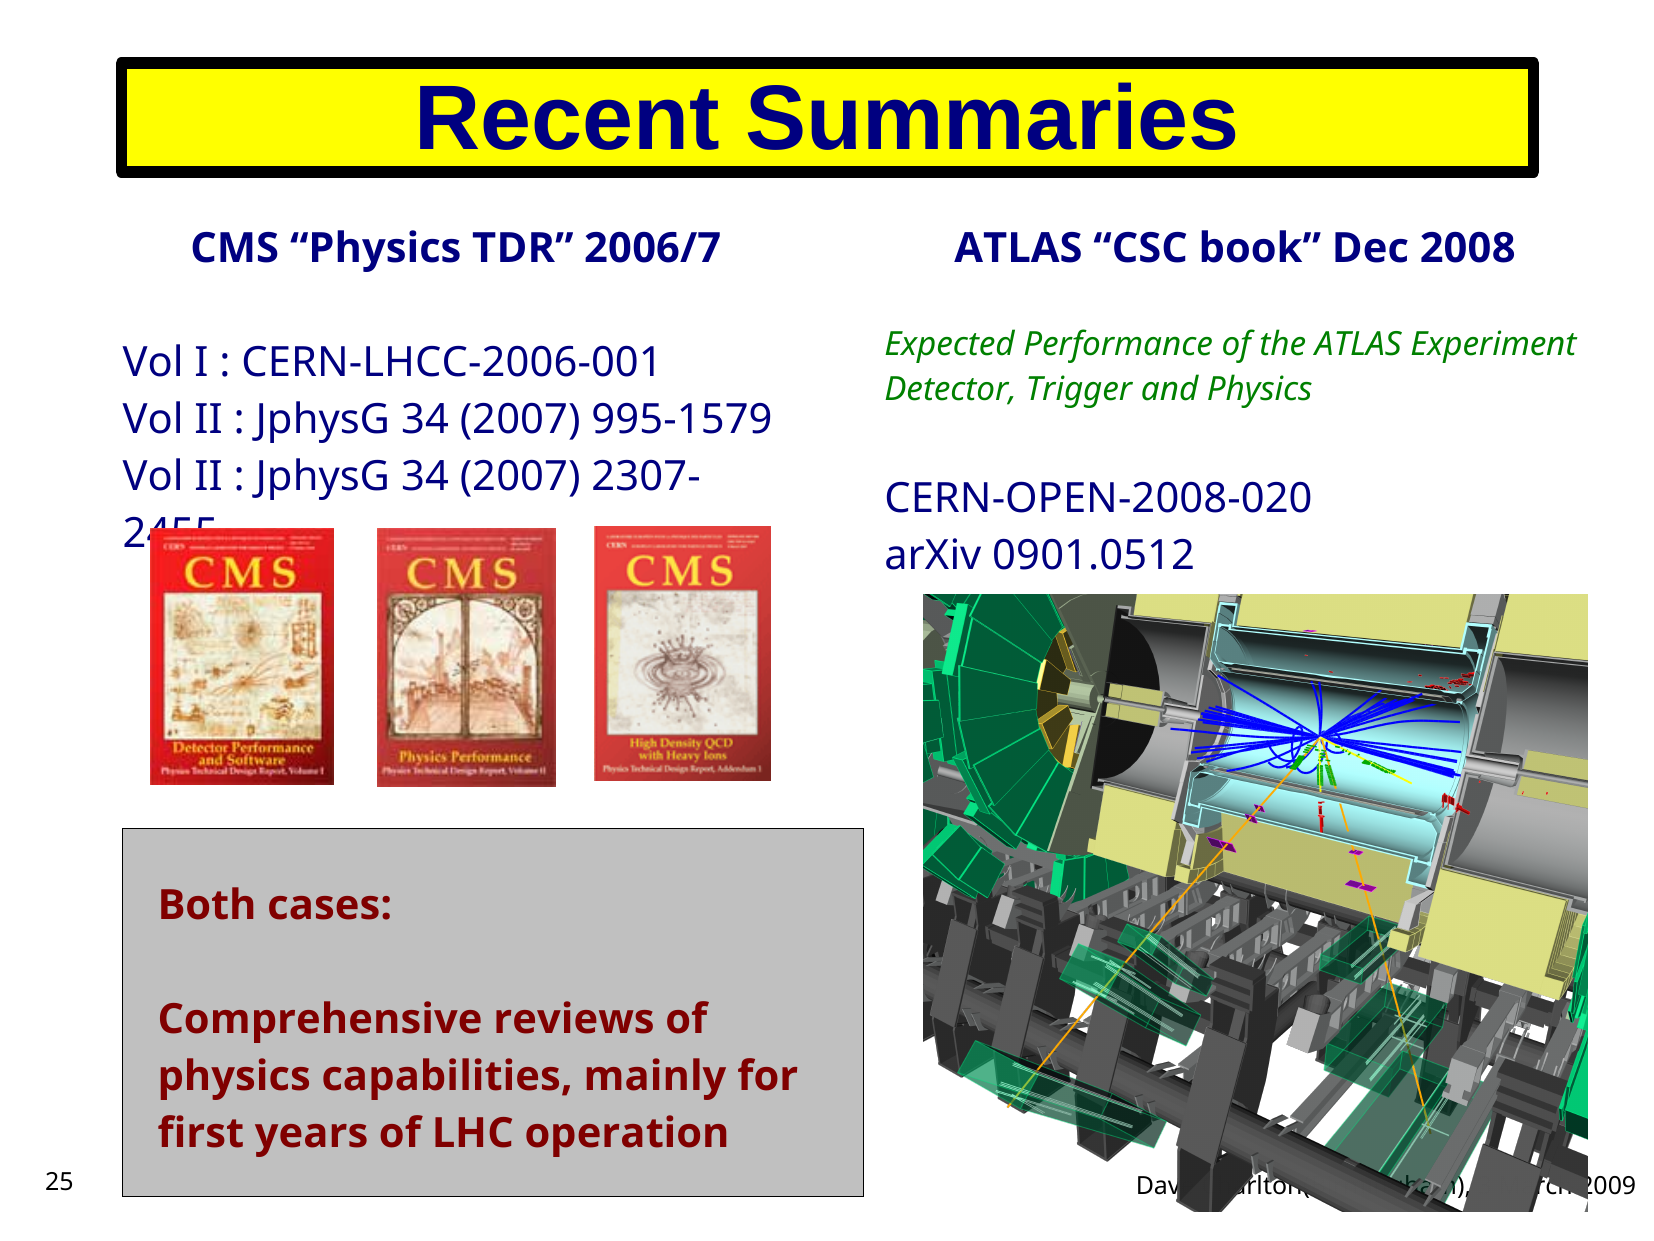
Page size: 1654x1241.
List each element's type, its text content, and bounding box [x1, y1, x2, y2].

picture [377, 528, 556, 787]
text_box [122, 828, 864, 1197]
text_box CMS “Physics TDR” 2006/7 Vol I : CERN-LHCC-2006-001 Vol II : JphysG 34 (2007) 995-1579 Vol II : JphysG 34 (2007) 2307-2455 [122, 217, 790, 461]
title Recent Summaries [121, 63, 1534, 172]
text_box ATLAS “CSC book” Dec 2008 Expected Performance of the ATLAS Experiment Detector, Trigger and Physics CERN-OPEN-2008-020 arXiv 0901.0512 [884, 217, 1586, 593]
picture [594, 526, 771, 781]
picture [150, 528, 334, 785]
text_box Both cases: Comprehensive reviews of physics capabilities, mainly for first years of LHC operation [157, 874, 843, 1151]
picture [923, 594, 1588, 1212]
